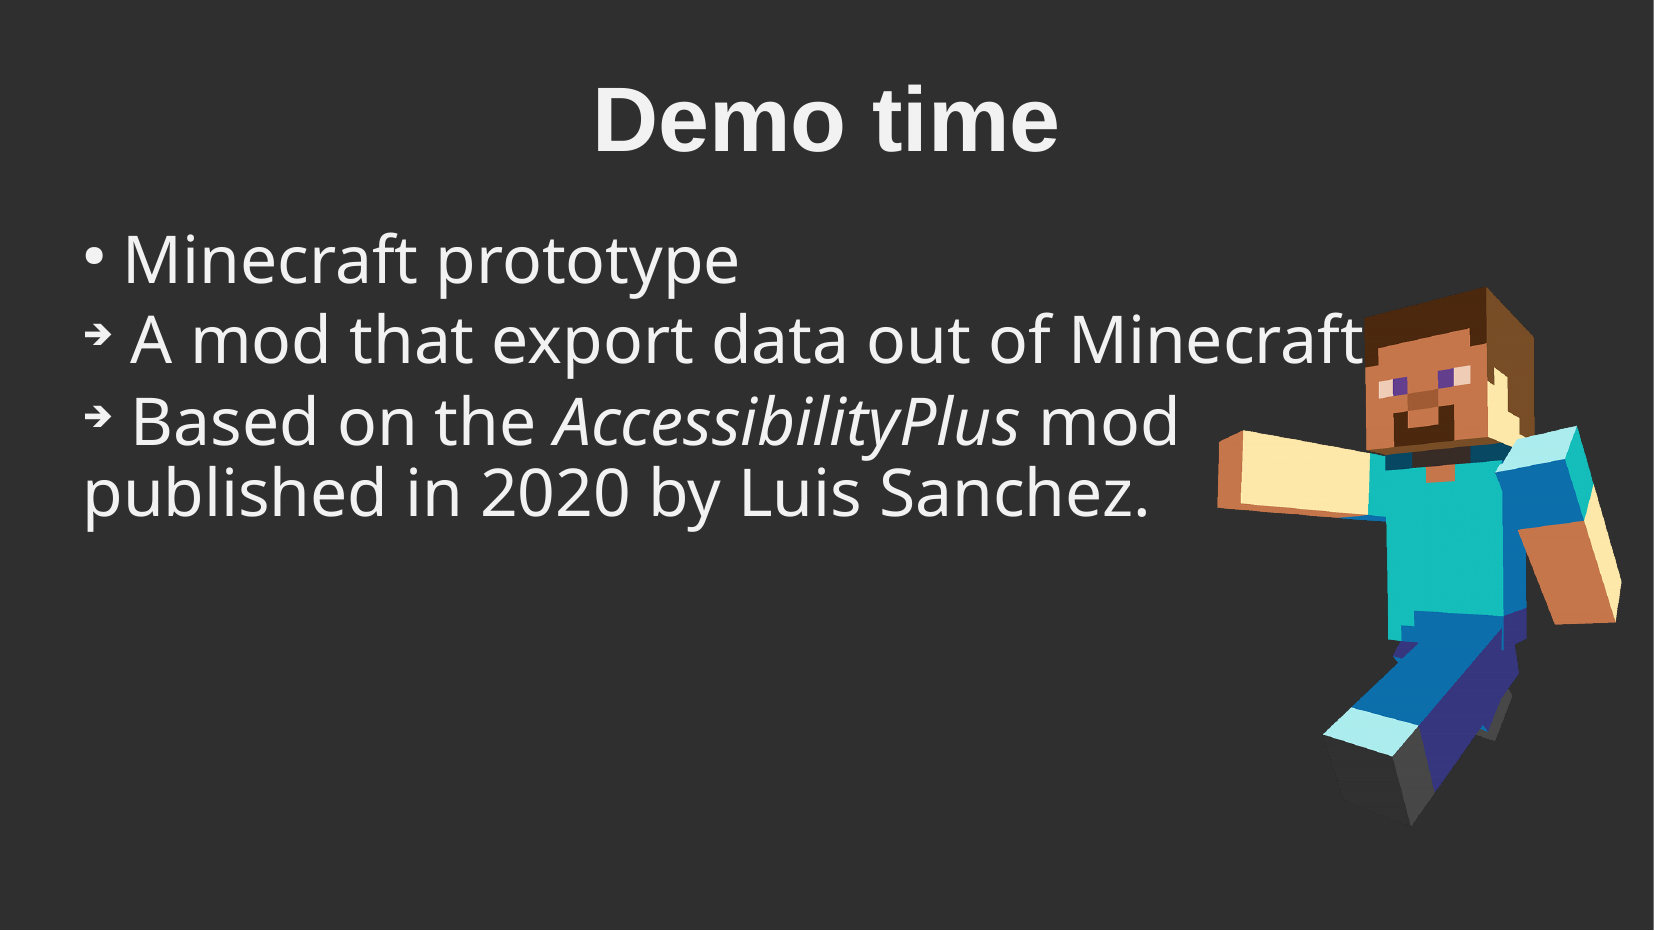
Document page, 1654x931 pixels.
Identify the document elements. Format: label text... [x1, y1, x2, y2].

title Demo time [82, 37, 1571, 193]
subtitle Minecraft prototype A mod that export data out of Minecraft. Based on the AccessibilityPlus mod published in 2020 by Luis Sanchez. [82, 217, 1571, 532]
picture [1216, 286, 1622, 827]
